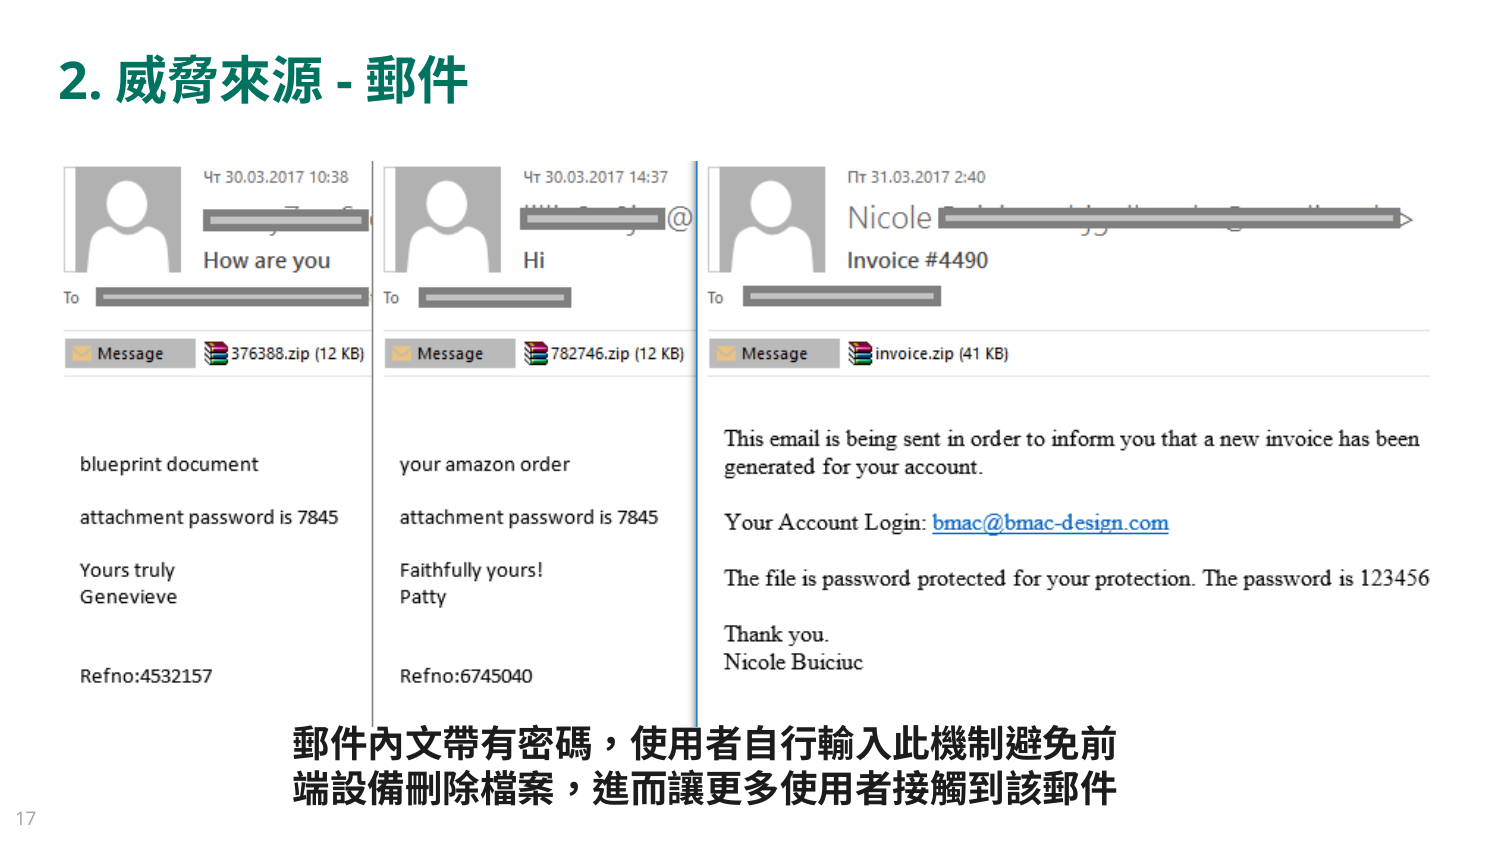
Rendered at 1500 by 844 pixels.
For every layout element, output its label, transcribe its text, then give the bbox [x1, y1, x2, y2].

title 2.威脅來源-郵件 [58, 48, 1442, 162]
text_box 郵件內文帶有密碼，使用者自行輸入此機制避免前端設備刪除檔案，進而讓更多使用者接觸到該郵件 [278, 712, 1140, 818]
slide_number 17 [15, 806, 61, 831]
picture [58, 161, 1430, 727]
